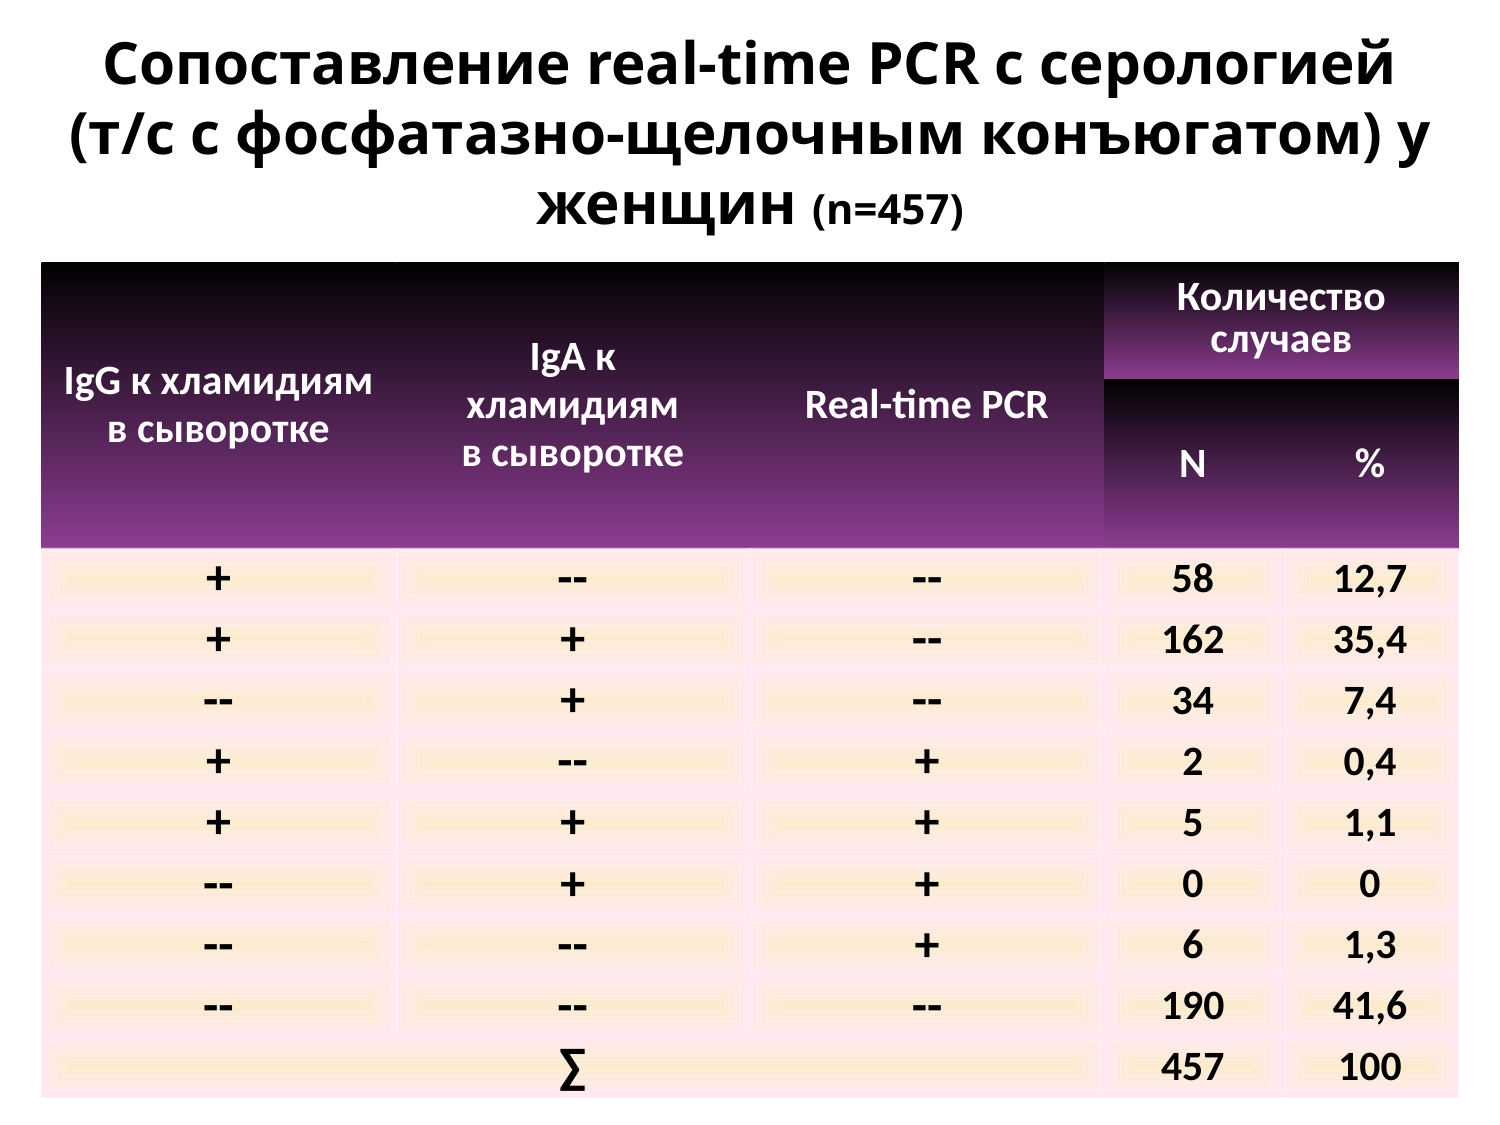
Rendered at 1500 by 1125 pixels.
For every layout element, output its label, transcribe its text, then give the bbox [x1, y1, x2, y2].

table_cell 457 [1104, 1036, 1281, 1098]
table_cell 12,7 [1281, 548, 1459, 609]
table_cell 1,1 [1281, 792, 1459, 853]
table_cell -- [750, 670, 1104, 731]
table_cell 41,6 [1281, 975, 1459, 1036]
table_cell -- [396, 975, 750, 1036]
table_cell + [396, 609, 750, 670]
table_cell + [396, 853, 750, 914]
table_header IgA к хламидиям в сыворотке [396, 262, 750, 548]
table_cell 0 [1281, 853, 1459, 914]
table_cell + [41, 792, 396, 853]
table_cell 58 [1104, 548, 1281, 609]
table_cell N [1104, 380, 1281, 548]
table_cell + [41, 609, 396, 670]
title Сопоставление real-time PCR с серологией (т/с с фосфатазно-щелочным конъюгатом) у женщин (n=457) [53, 19, 1447, 233]
table_cell + [750, 731, 1104, 792]
table_cell -- [41, 914, 396, 975]
table_cell -- [41, 670, 396, 731]
table_cell -- [396, 548, 750, 609]
table_cell 100 [1281, 1036, 1459, 1098]
table_cell + [750, 914, 1104, 975]
table_cell 34 [1104, 670, 1281, 731]
table_cell + [396, 670, 750, 731]
table_cell -- [41, 853, 396, 914]
table_header IgG к хламидиям в сыворотке [41, 262, 396, 548]
table_cell + [396, 792, 750, 853]
table_cell 190 [1104, 975, 1281, 1036]
table_cell + [750, 792, 1104, 853]
table_header Real-time PCR [750, 262, 1104, 548]
table_cell + [41, 548, 396, 609]
table_cell -- [396, 731, 750, 792]
table_cell ∑ [41, 1036, 1104, 1098]
table_cell 35,4 [1281, 609, 1459, 670]
table_cell % [1281, 380, 1459, 548]
table_cell 5 [1104, 792, 1281, 853]
table_cell 0,4 [1281, 731, 1459, 792]
table_header Количество случаев [1104, 262, 1459, 380]
table_cell 7,4 [1281, 670, 1459, 731]
table_cell 162 [1104, 609, 1281, 670]
table_cell -- [750, 975, 1104, 1036]
table_cell -- [41, 975, 396, 1036]
table_cell -- [750, 609, 1104, 670]
table_cell -- [750, 548, 1104, 609]
table_cell -- [396, 914, 750, 975]
table_cell 0 [1104, 853, 1281, 914]
table_cell 6 [1104, 914, 1281, 975]
table_cell + [41, 731, 396, 792]
table_cell 1,3 [1281, 914, 1459, 975]
table_cell 2 [1104, 731, 1281, 792]
table_cell + [750, 853, 1104, 914]
